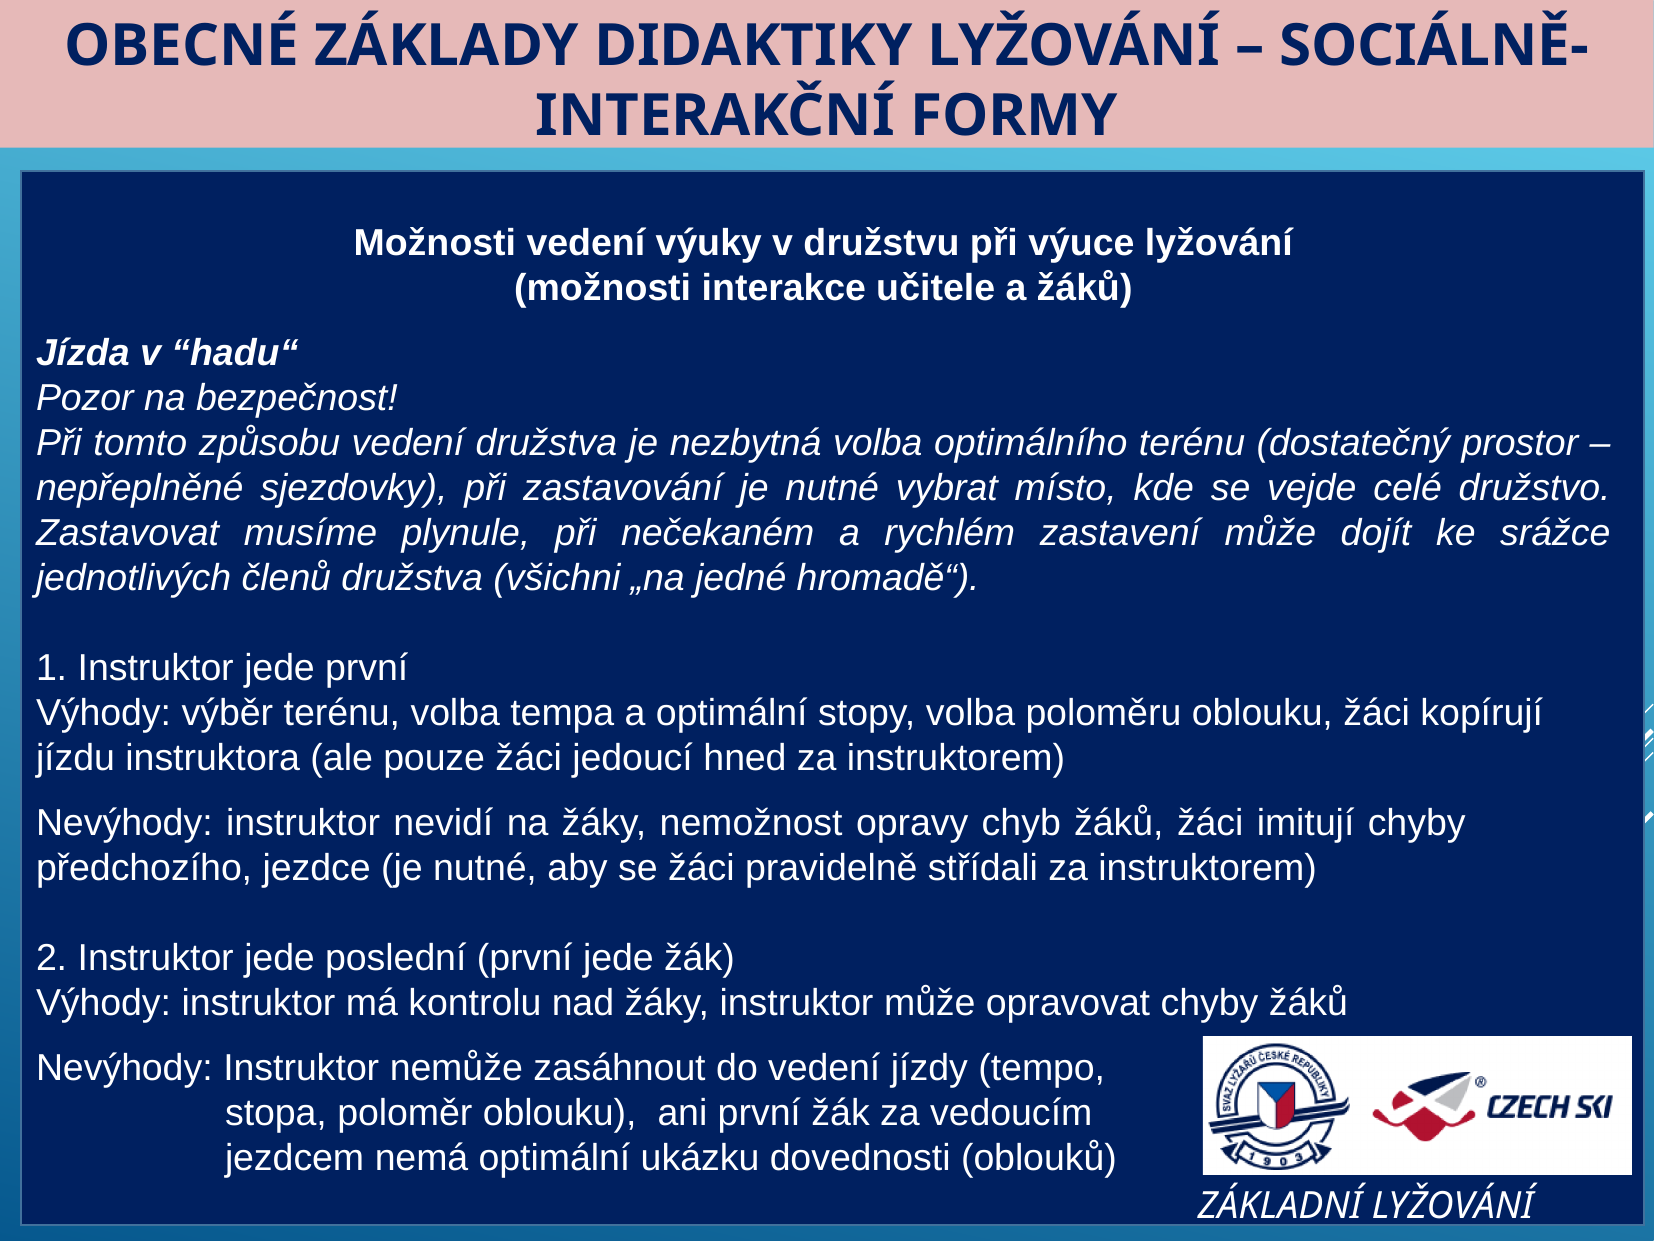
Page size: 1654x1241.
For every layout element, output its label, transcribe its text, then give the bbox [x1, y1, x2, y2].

picture [1202, 1036, 1632, 1173]
title Obecné základy didaktiky lyžování – sociálně-interakční formy [0, 0, 1654, 148]
text_box Možnosti vedení výuky v družstvu při výuce lyžování (možnosti interakce učitele a žáků) Jízda v “hadu“ Pozor na bezpečnost! Při tomto způsobu vedení družstva je nezbytná volba optimálního terénu (dostatečný prostor – nepřeplněné sjezdovky), při zastavování je nutné vybrat místo, kde se vejde celé družstvo. Zastavovat musíme plynule, při nečekaném a rychlém zastavení může dojít ke srážce jednotlivých členů družstva (všichni „na jedné hromadě“). 1. Instruktor jede první Výhody: výběr terénu, volba tempa a optimální stopy, volba poloměru oblouku, žáci kopírují jízdu instruktora (ale pouze žáci jedoucí hned za instruktorem) Nevýhody: instruktor nevidí na žáky, nemožnost opravy chyb žáků, žáci imitují chyby předchozího, jezdce (je nutné, aby se žáci pravidelně střídali za instruktorem) 2. Instruktor jede poslední (první jede žák) Výhody: instruktor má kontrolu nad žáky, instruktor může opravovat chyby žáků Nevýhody: Instruktor nemůže zasáhnout do vedení jízdy (tempo, stopa, poloměr oblouku), ani první žák za vedoucím jezdcem nemá optimální ukázku dovednosti (oblouků) [21, 171, 1644, 1225]
text_box ZÁKLADNÍ LYŽOVÁNÍ [1182, 1173, 1644, 1235]
